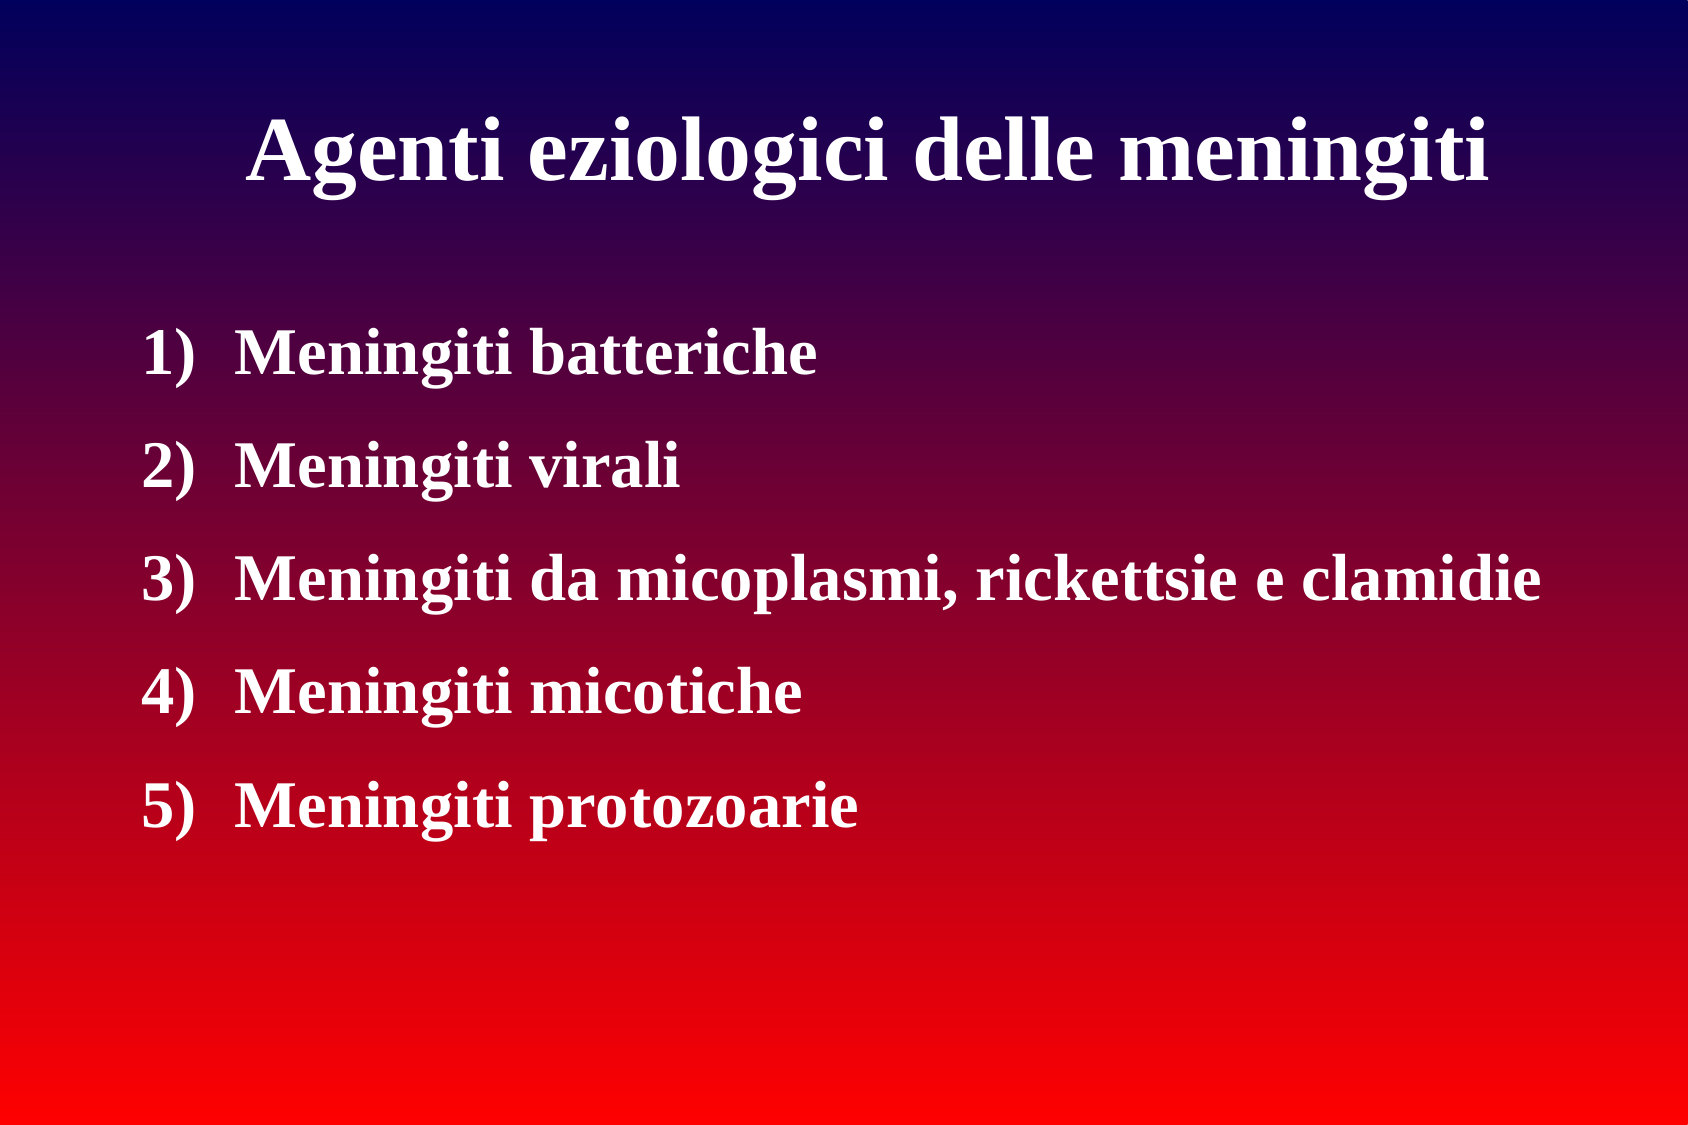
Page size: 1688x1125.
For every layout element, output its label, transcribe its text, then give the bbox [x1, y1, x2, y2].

text_box Agenti eziologici delle meningiti [151, 49, 1586, 238]
text_box 1) Meningiti batteriche 2) Meningiti virali 3) Meningiti da micoplasmi, rickettsie e clamidie 4) Meningiti micotiche 5) Meningiti protozoarie [126, 299, 1612, 1038]
